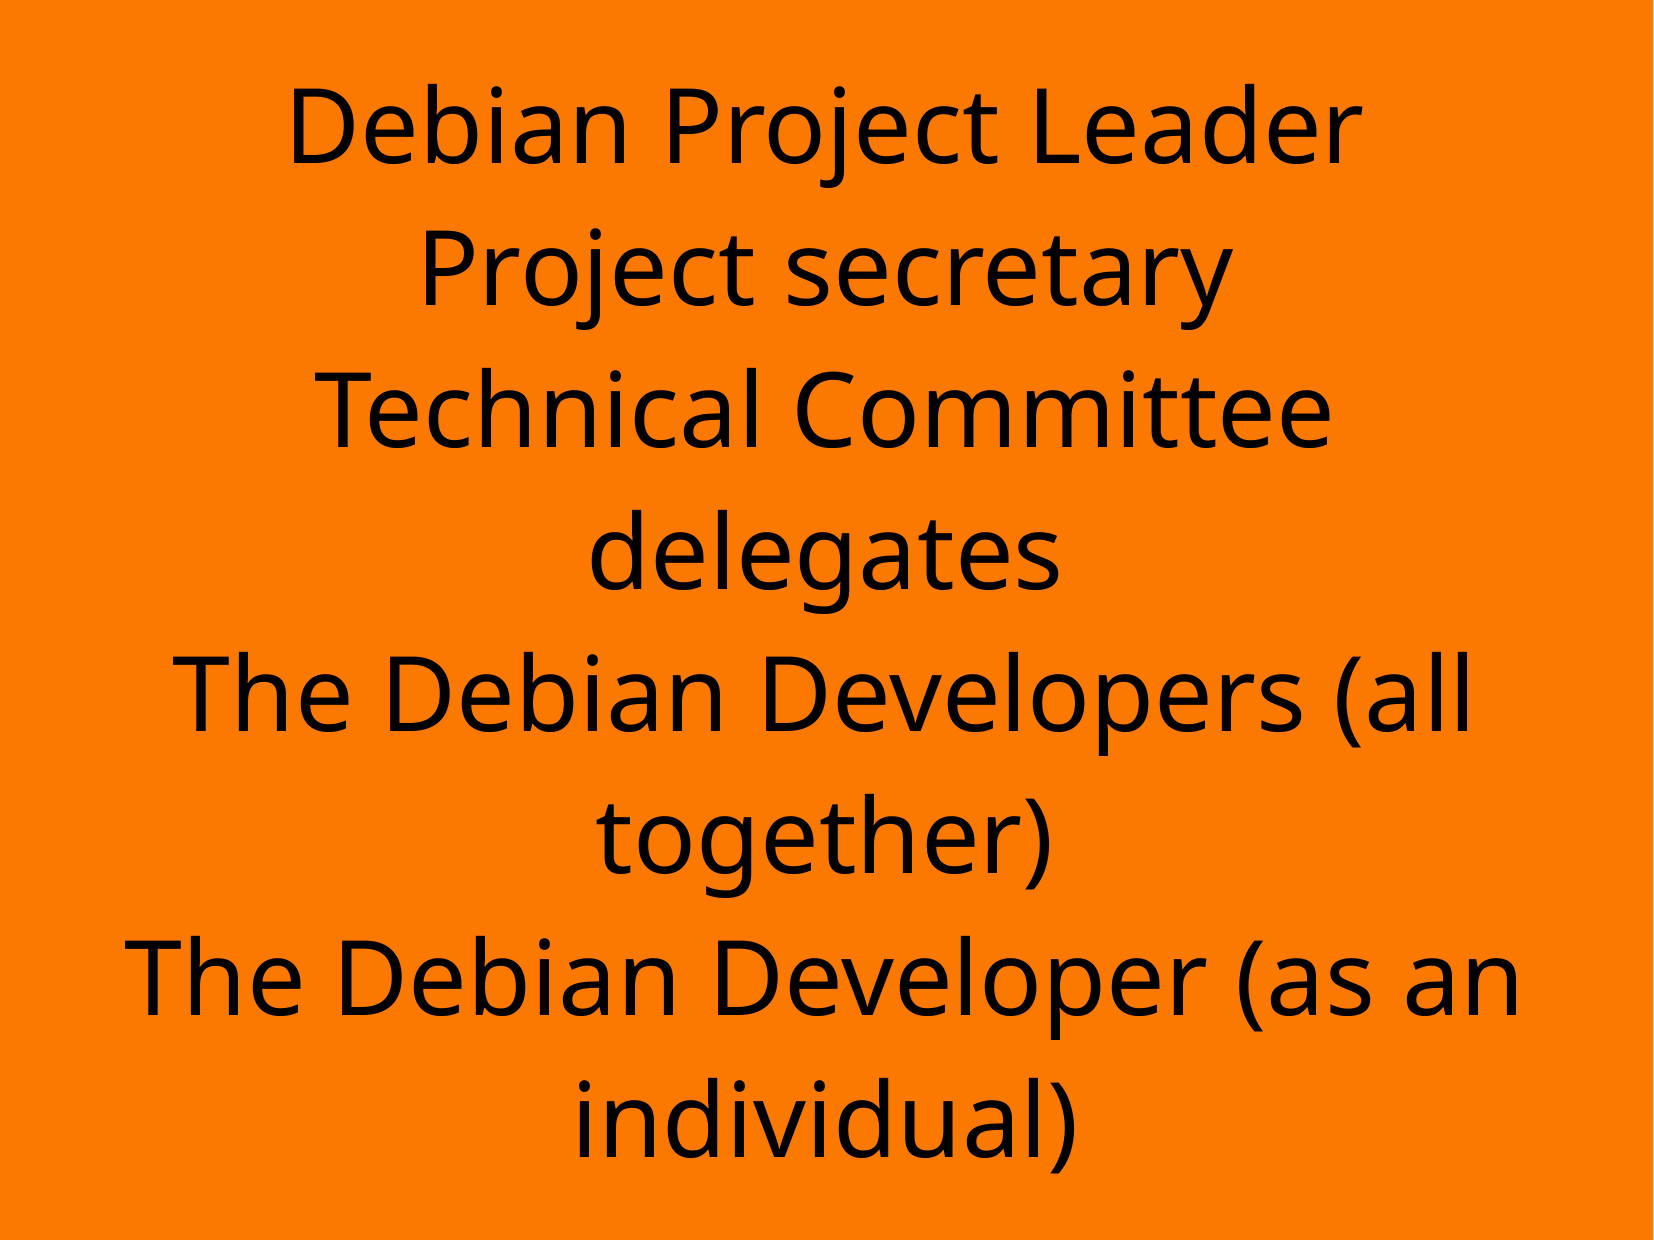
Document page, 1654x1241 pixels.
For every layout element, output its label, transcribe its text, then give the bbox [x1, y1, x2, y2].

text_box Debian Project Leader Project secretary Technical Committee delegates The Debian Developers (all together) The Debian Developer (as an individual) [0, 0, 1651, 1241]
